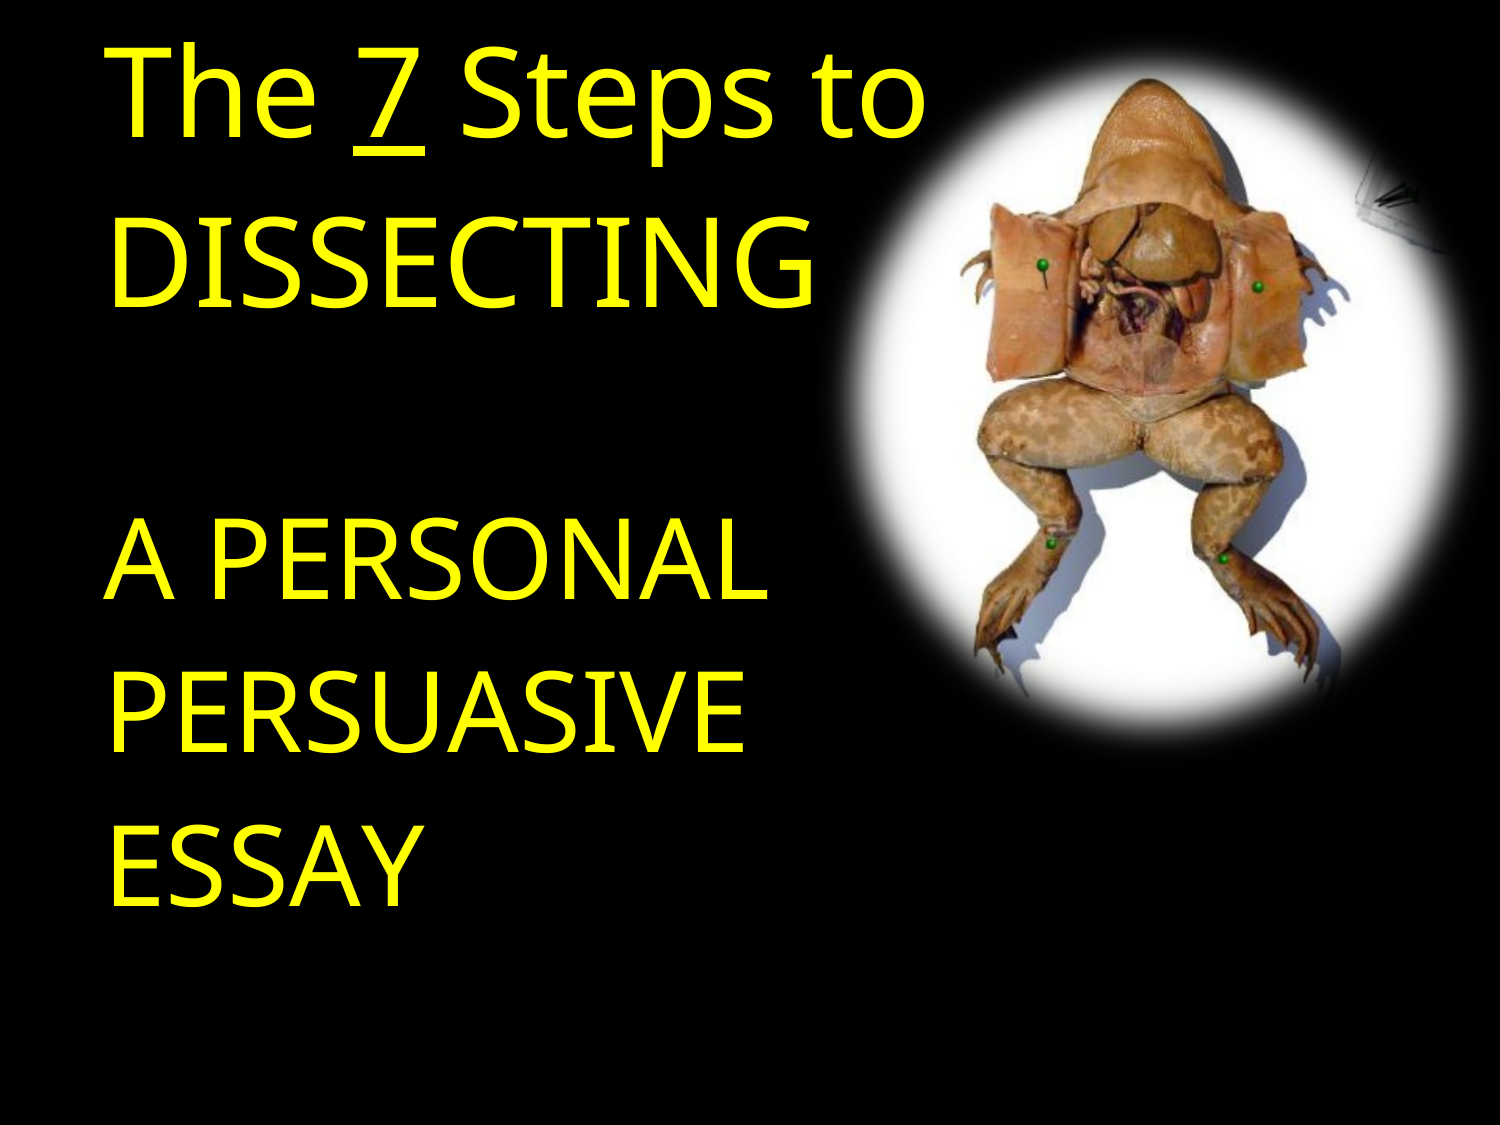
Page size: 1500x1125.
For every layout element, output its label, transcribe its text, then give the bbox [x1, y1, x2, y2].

text_box A PERSONAL PERSUASIVE ESSAY [88, 471, 857, 948]
title The 7 Steps to DISSECTING [88, 29, 1426, 660]
picture [809, 23, 1500, 771]
